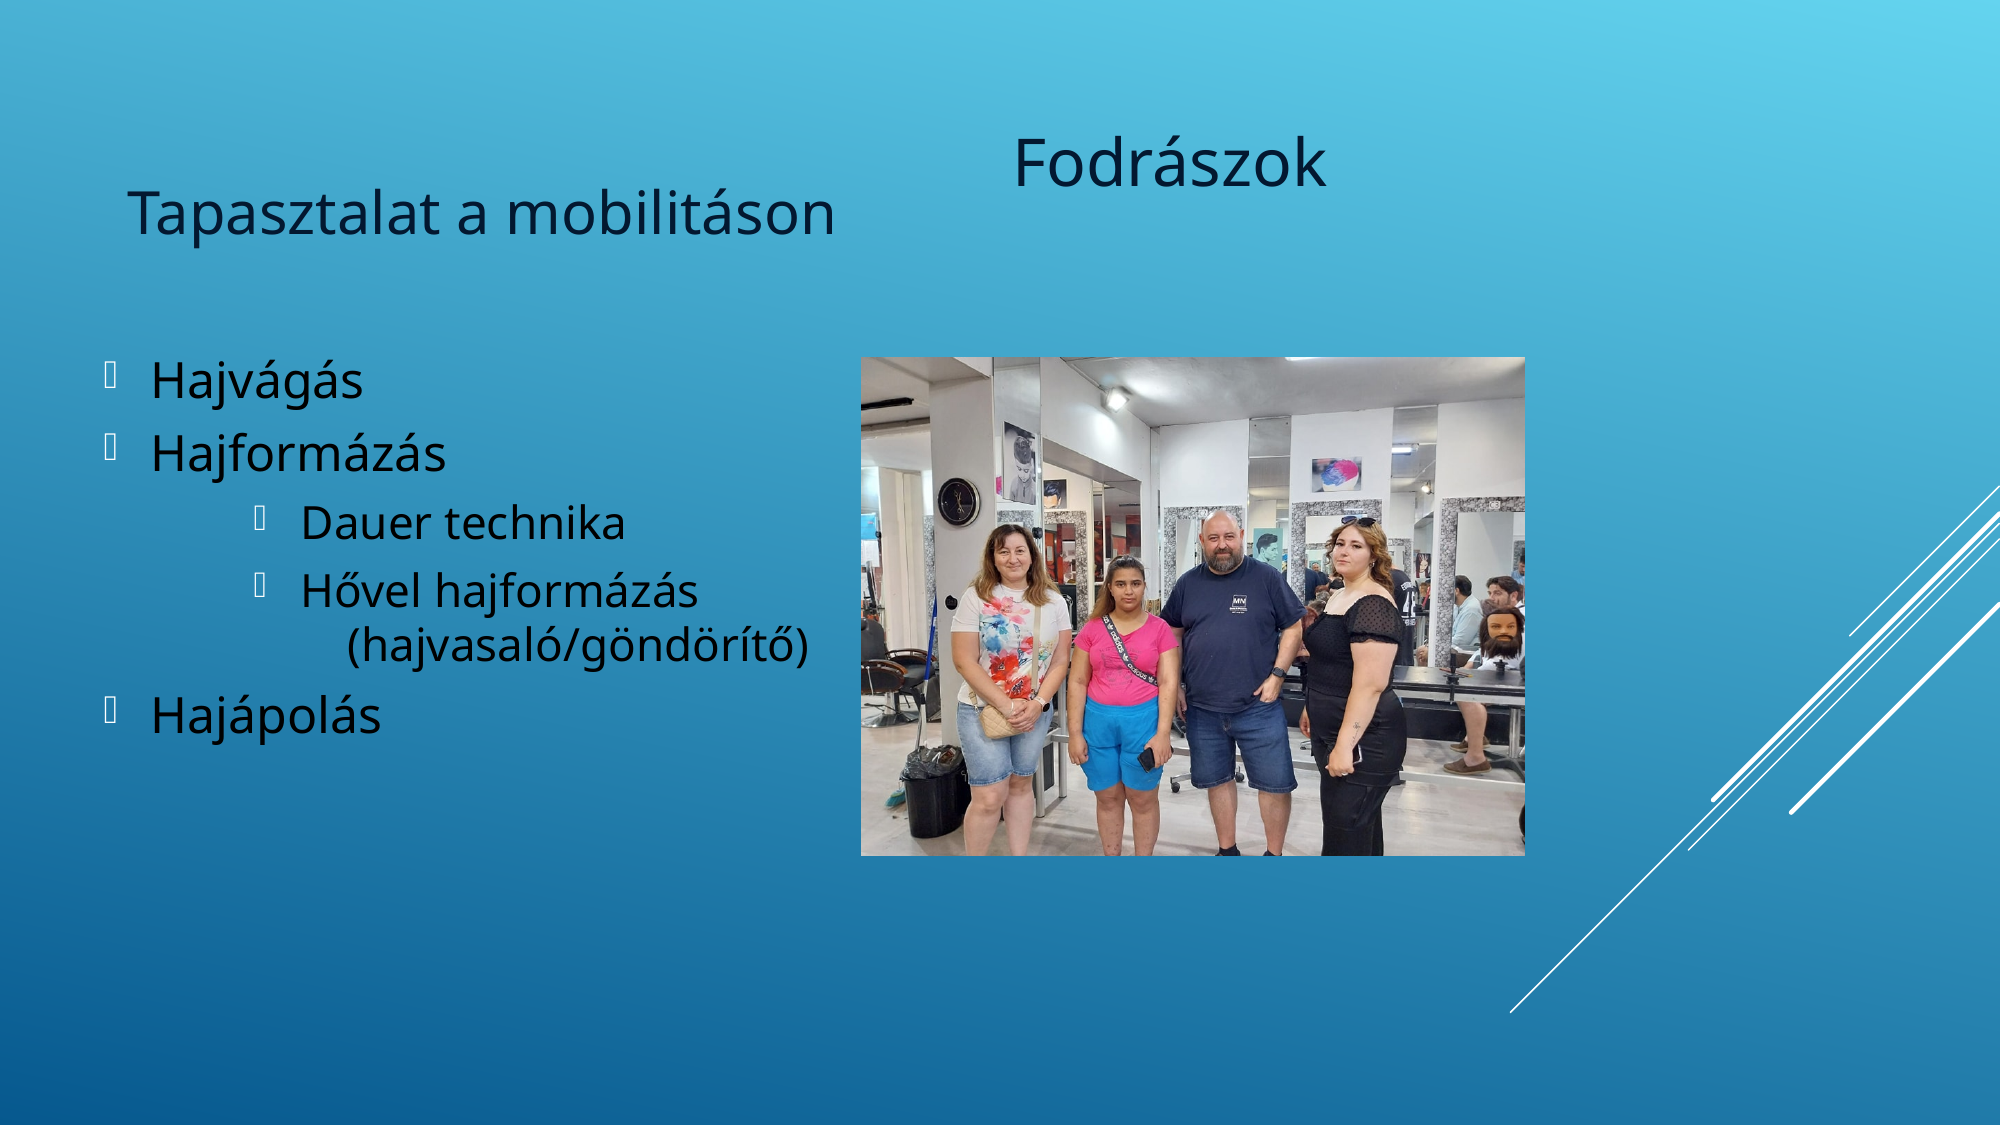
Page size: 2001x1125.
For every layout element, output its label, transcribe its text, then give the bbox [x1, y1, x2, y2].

list Hajvágás Hajformázás Dauer technika Hővel hajformázás (hajvasaló/göndörítő) Hajápolás [88, 341, 899, 839]
list Tapasztalat a mobilitáson [112, 159, 876, 255]
list Fodrászok [997, 112, 1763, 208]
picture [861, 357, 1525, 856]
